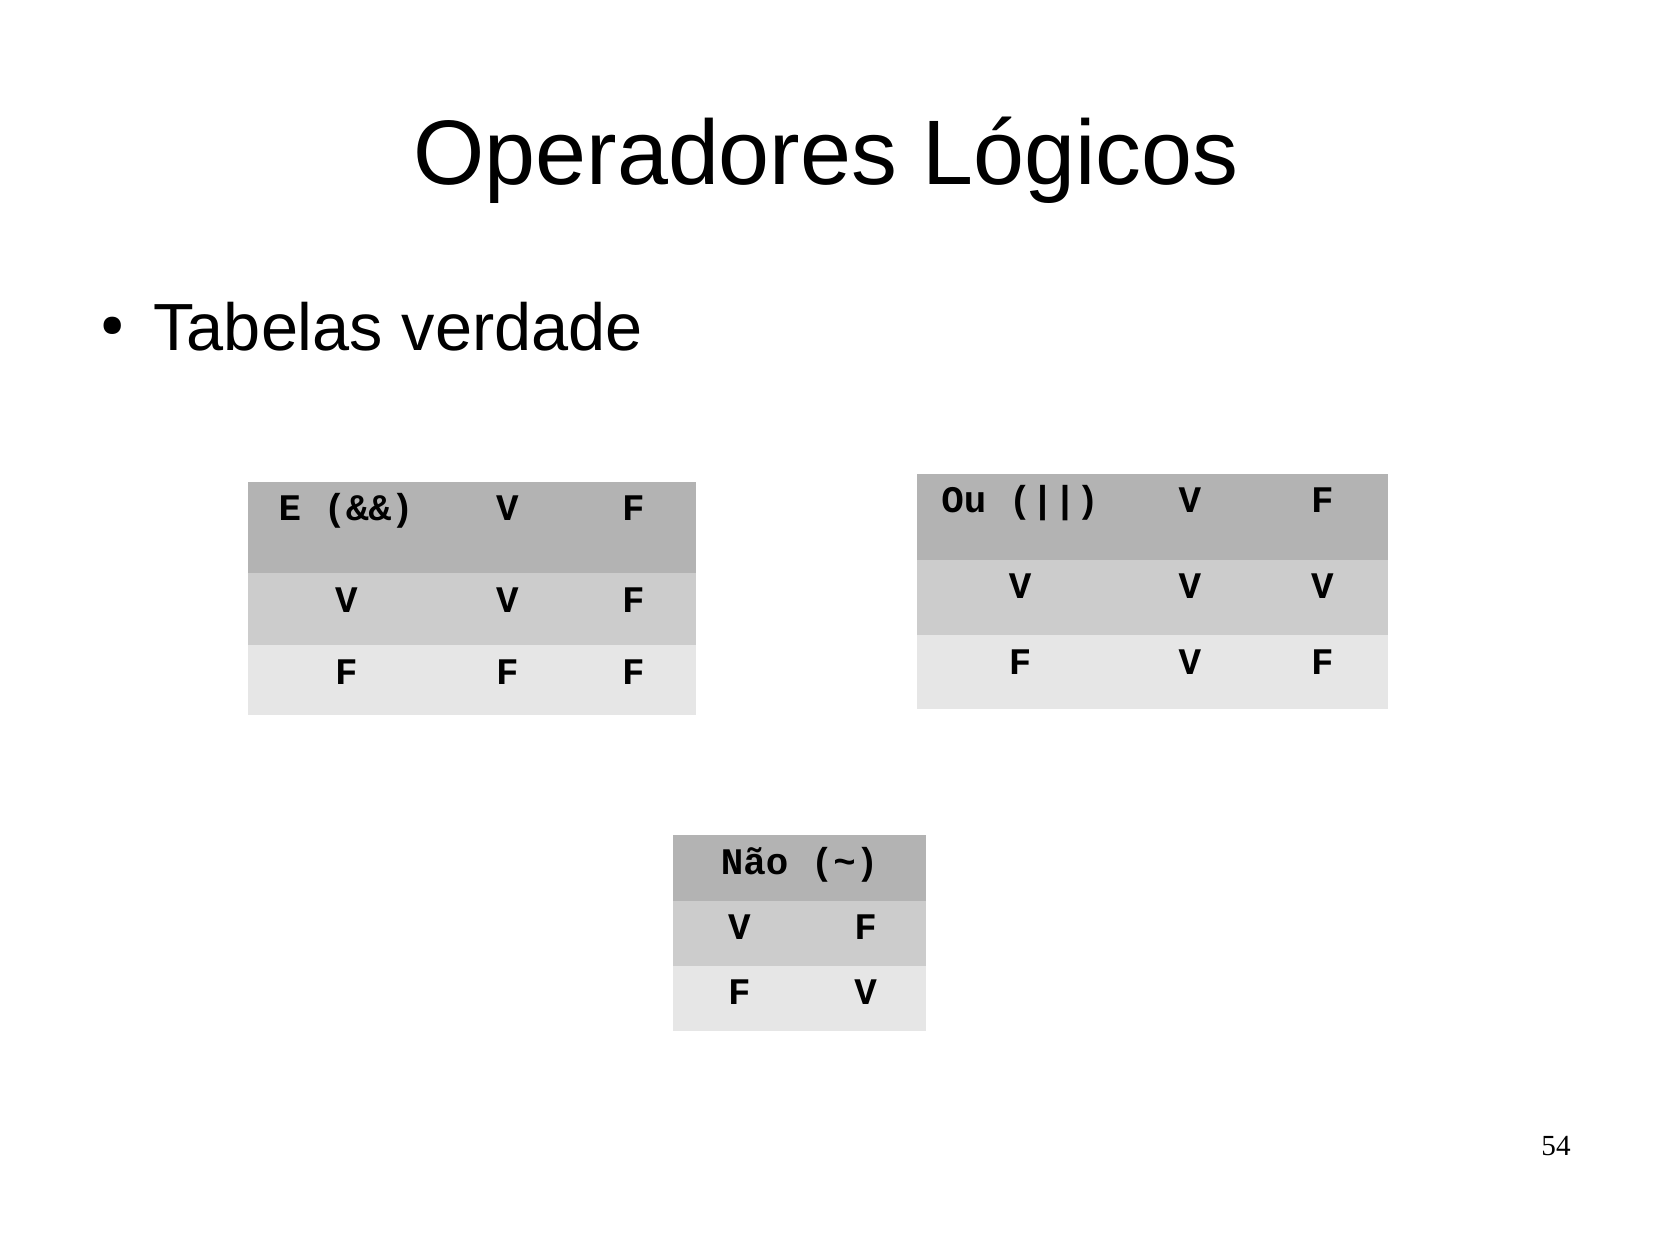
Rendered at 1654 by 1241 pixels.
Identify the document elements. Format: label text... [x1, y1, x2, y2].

list Tabelas verdade [82, 290, 1571, 1123]
title Operadores Lógicos [82, 49, 1571, 257]
table_cell F [917, 635, 1123, 709]
table_cell V [805, 966, 926, 1031]
table_header F [570, 482, 696, 573]
table_cell V [445, 573, 570, 645]
table_header V [445, 482, 570, 573]
table_header Ou (||) [917, 474, 1123, 560]
table_cell F [673, 966, 805, 1031]
table_cell V [1257, 560, 1388, 635]
table_cell F [1257, 635, 1388, 709]
table_cell V [917, 560, 1123, 635]
table_cell V [1123, 560, 1257, 635]
table_cell F [570, 645, 696, 715]
table_cell F [248, 645, 445, 715]
table_header E (&&) [248, 482, 445, 573]
table_header V [1123, 474, 1257, 560]
table_header F [1257, 474, 1388, 560]
table_cell V [673, 901, 805, 966]
table_cell F [570, 573, 696, 645]
table_cell F [805, 901, 926, 966]
table_cell F [445, 645, 570, 715]
table_cell V [1123, 635, 1257, 709]
table_cell V [248, 573, 445, 645]
table_header Não (~) [673, 835, 926, 901]
